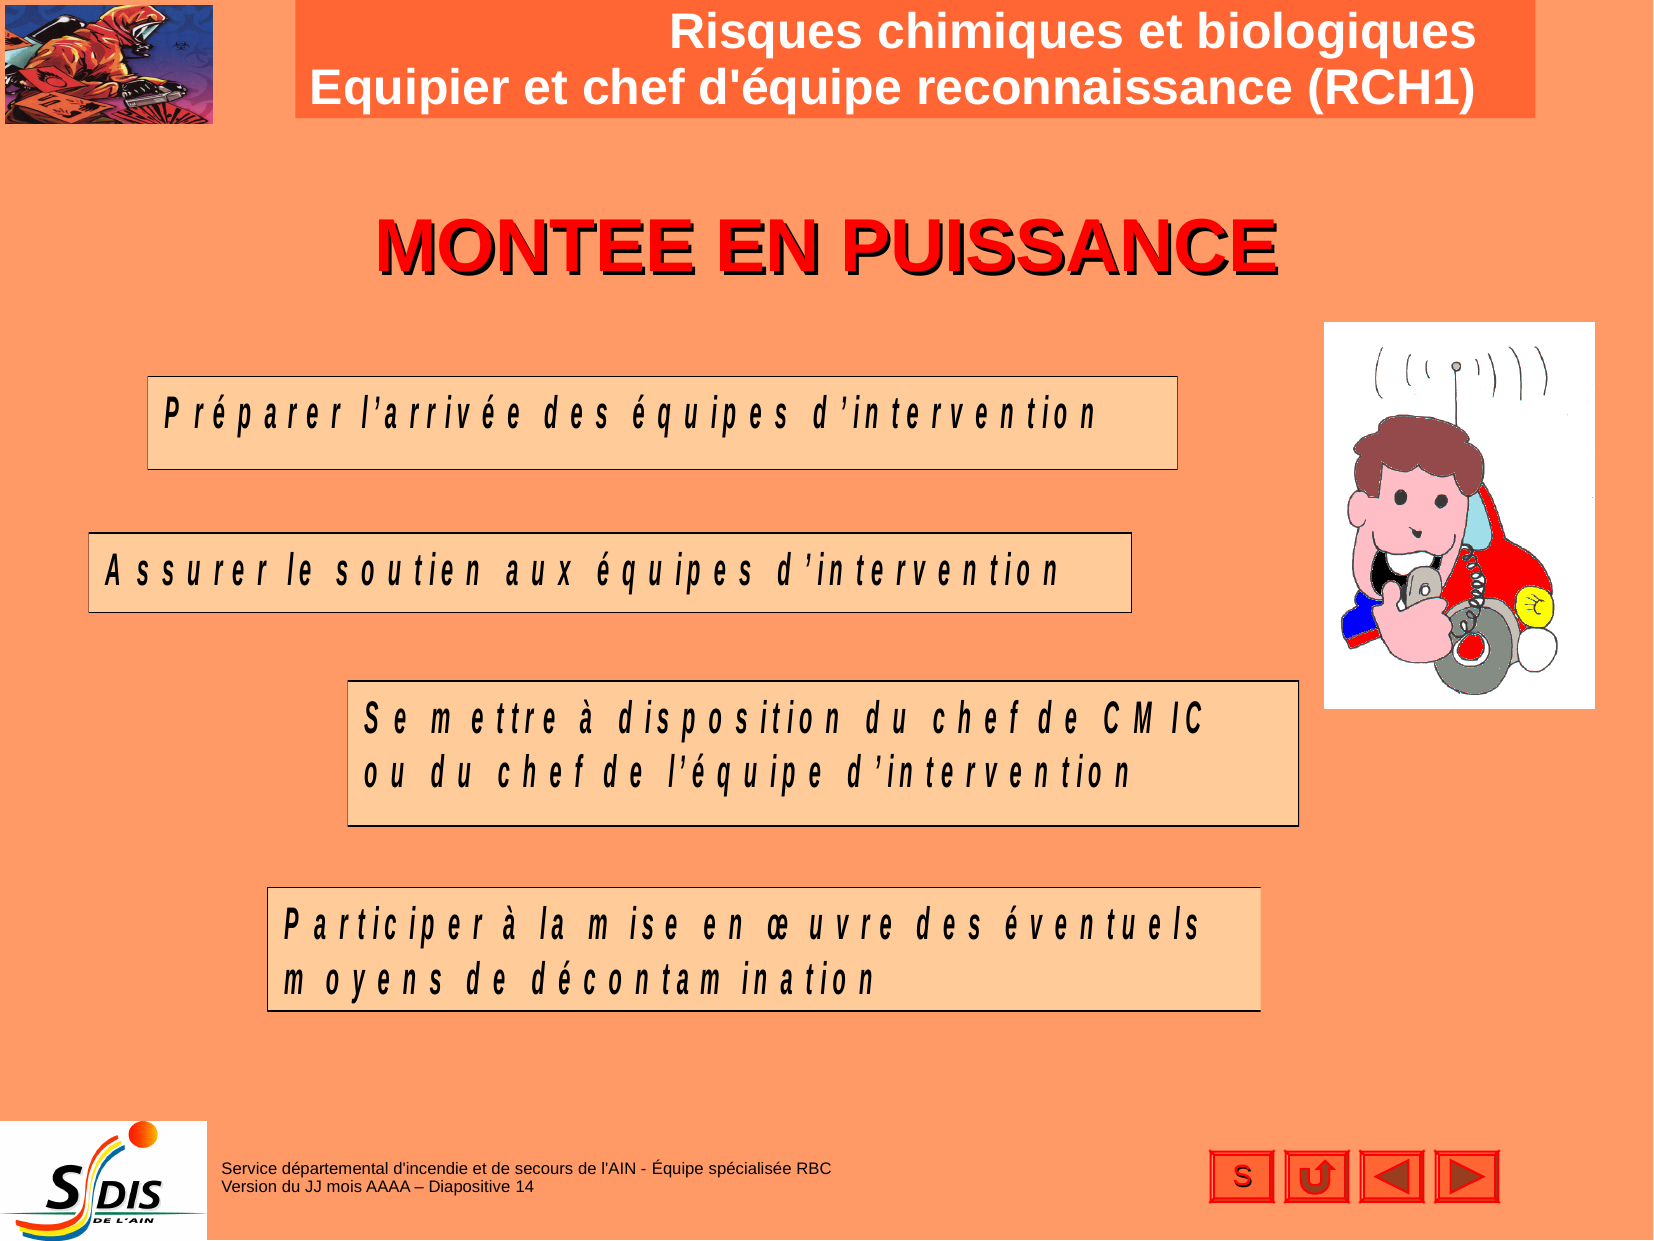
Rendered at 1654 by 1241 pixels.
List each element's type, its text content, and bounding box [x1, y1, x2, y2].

text_box MONTEE EN PUISSANCE [59, 196, 1595, 296]
text_box S [1217, 1151, 1267, 1200]
picture [347, 679, 1300, 830]
text_box [1362, 1151, 1424, 1202]
picture [88, 531, 1132, 616]
text_box [1212, 1151, 1274, 1202]
text_box [1437, 1151, 1499, 1202]
picture [1324, 322, 1595, 709]
picture [5, 5, 213, 124]
picture [147, 374, 1178, 473]
picture [265, 885, 1261, 1014]
text_box [1287, 1151, 1349, 1202]
picture [0, 1121, 207, 1241]
